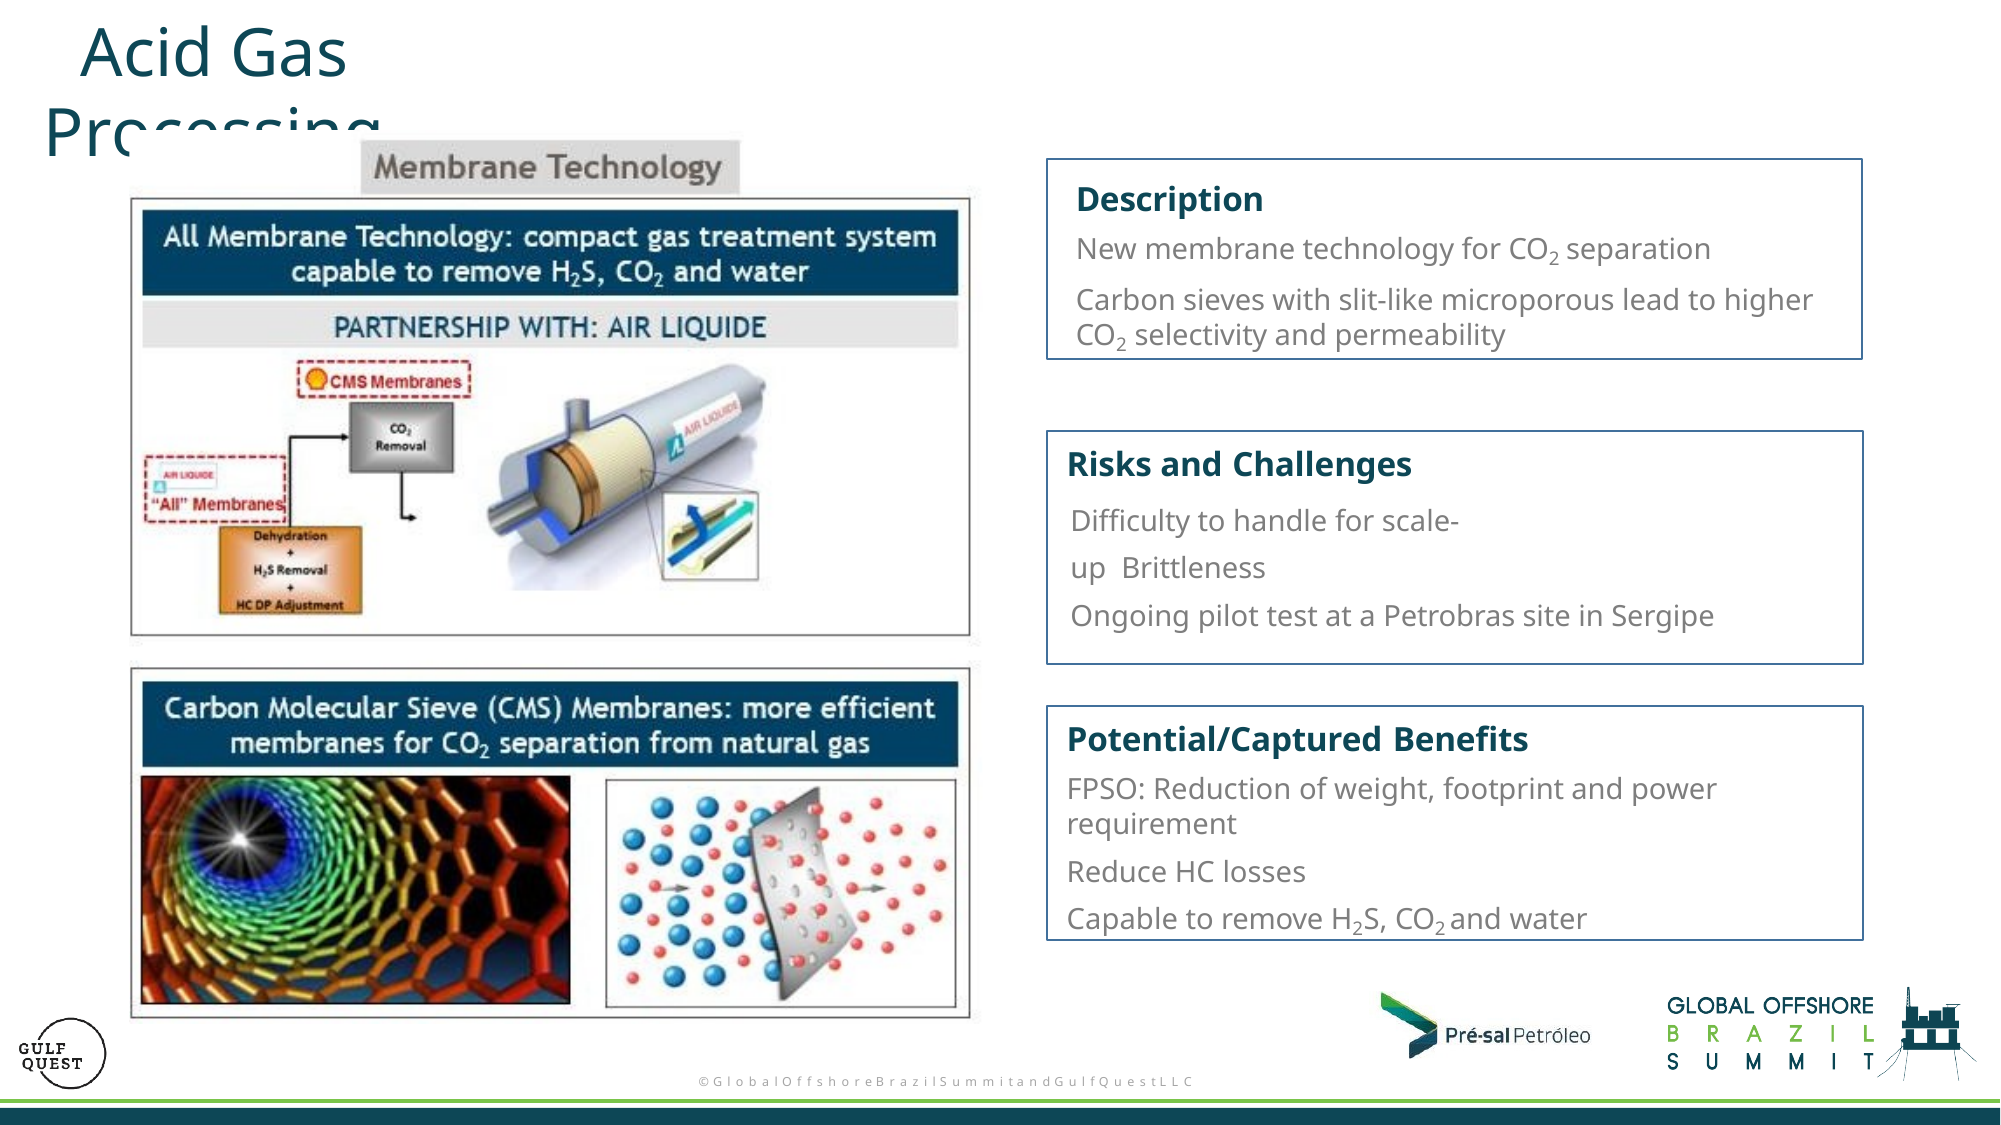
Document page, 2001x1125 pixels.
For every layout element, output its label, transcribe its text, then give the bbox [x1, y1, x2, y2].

text_box Potential/Captured Benefits FPSO: Reduction of weight, footprint and power requirement Reduce HC losses Capable to remove H2S, CO2 and water [1046, 706, 1863, 923]
title Acid Gas Processing [41, 7, 632, 92]
text_box Description New membrane technology for CO2 separation Carbon sieves with slit-like microporous lead to higher CO2 selectivity and permeability [1046, 158, 1863, 359]
text_box Risks and Challenges Difficulty to handle for scale-up Brittleness Ongoing pilot test at a Petrobras site in Sergipe [1046, 430, 1863, 665]
text_box [129, 130, 983, 1023]
text_box © G l o b a l O f f s h o r e B r a z i l S u m m i t a n d G u l f Q u e s t L L C [696, 1071, 1297, 1091]
text_box [1369, 992, 1592, 1059]
